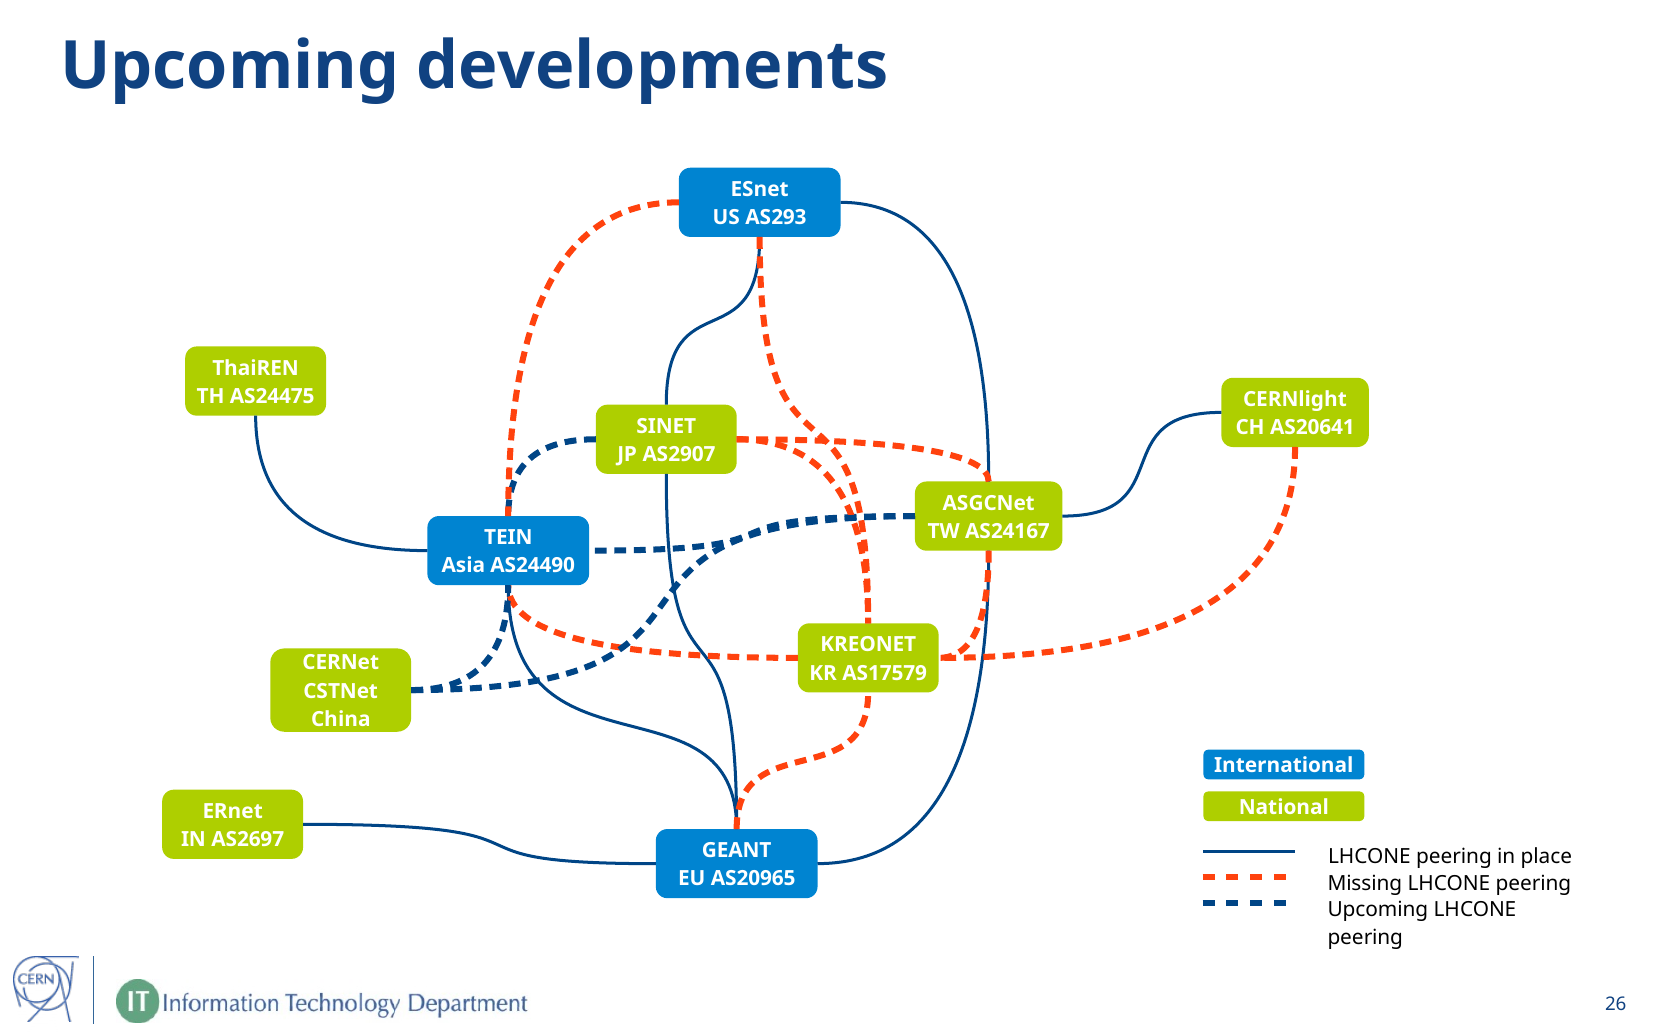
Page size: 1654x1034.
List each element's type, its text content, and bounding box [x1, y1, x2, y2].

text_box CERNlight CH AS20641 [1221, 377, 1369, 448]
text_box Upcoming LHCONE peering [1312, 886, 1606, 958]
text_box LHCONE peering in place [1313, 834, 1634, 896]
picture [13, 956, 79, 1032]
text_box CERNet CSTNet China [270, 648, 412, 732]
title Upcoming developments [60, 0, 1528, 138]
text_box ThaiREN TH AS24475 [185, 346, 327, 416]
text_box ERnet IN AS2697 [162, 789, 304, 859]
text_box ASGCNet TW AS24167 [914, 481, 1063, 551]
text_box International [1203, 749, 1365, 780]
text_box ESnet US AS293 [678, 167, 841, 237]
text_box SINET JP AS2907 [595, 404, 737, 474]
picture [116, 979, 788, 1023]
text_box National [1203, 791, 1365, 822]
text_box GEANT EU AS20965 [655, 829, 818, 899]
text_box TEIN Asia AS24490 [427, 516, 590, 586]
text_box Missing LHCONE peering [1312, 860, 1606, 886]
text_box KREONET KR AS17579 [797, 623, 939, 693]
